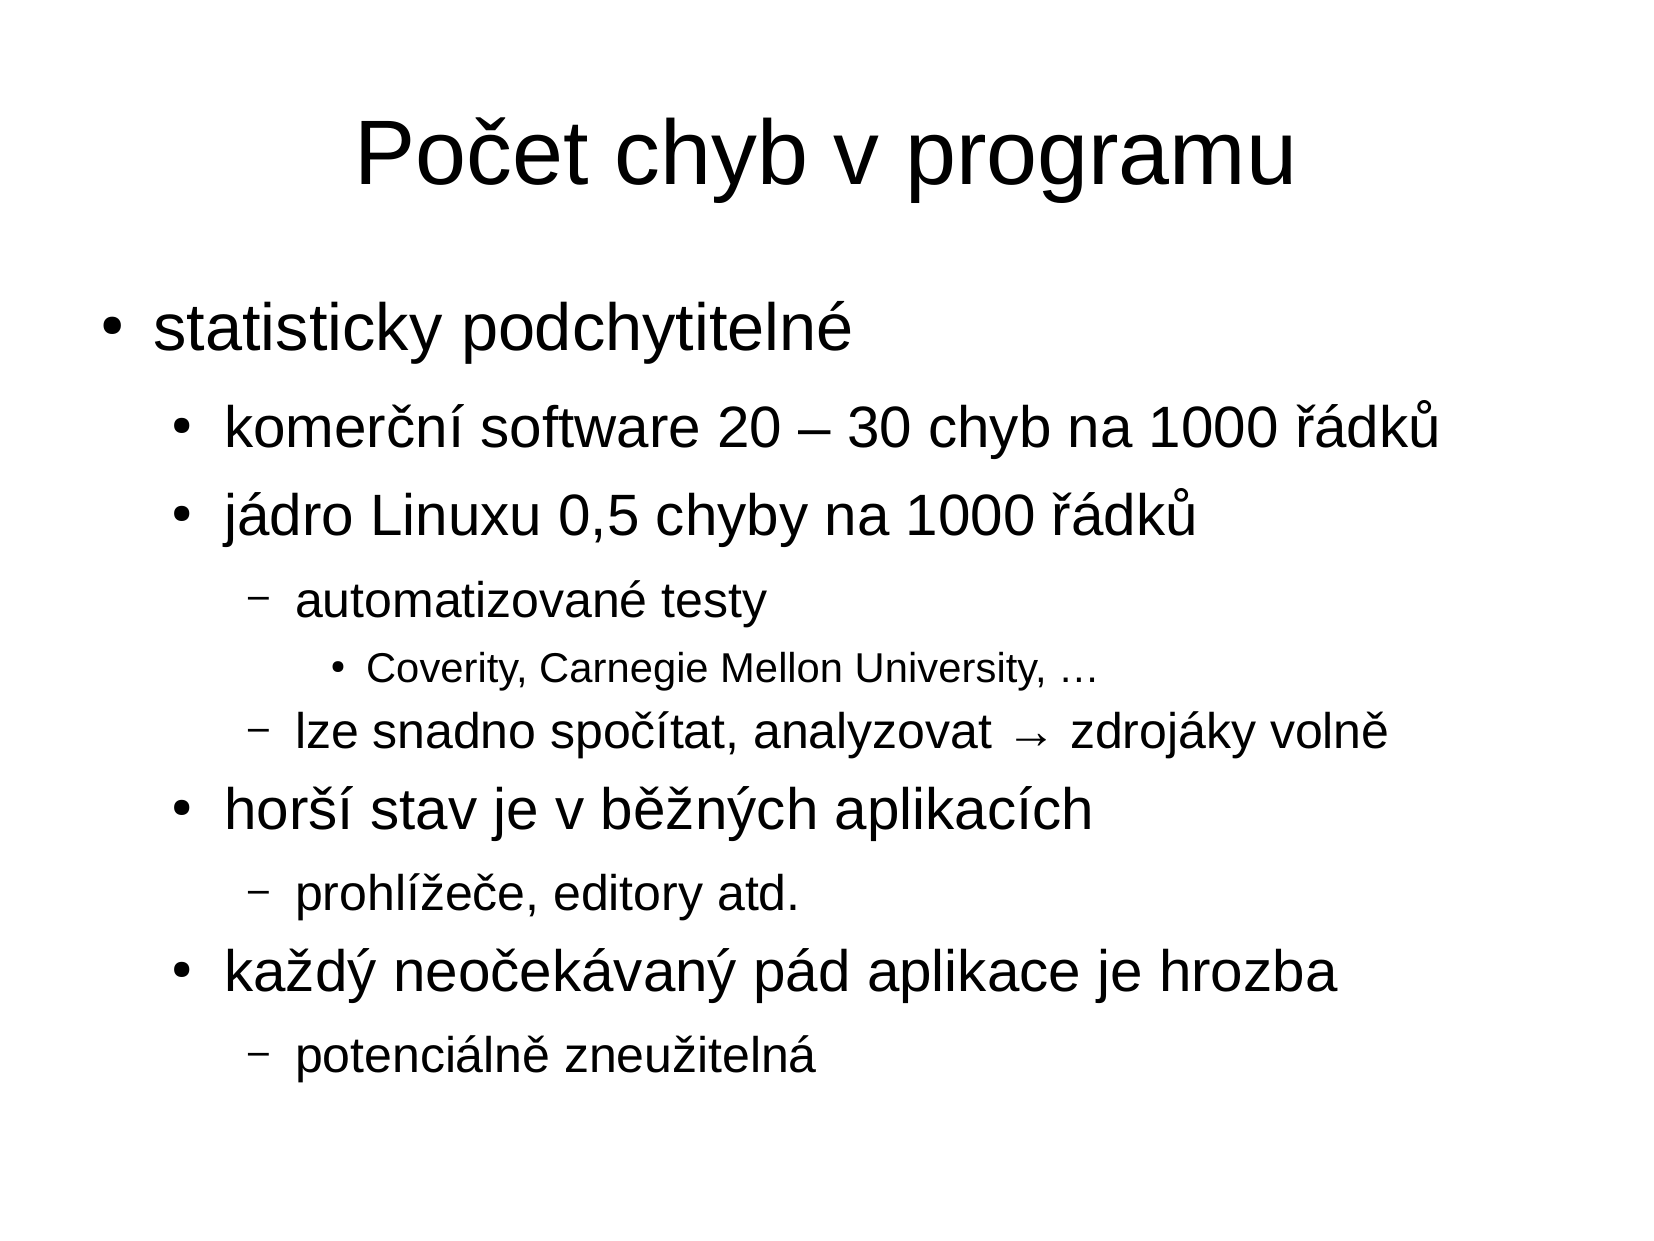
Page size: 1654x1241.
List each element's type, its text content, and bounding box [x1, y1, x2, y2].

list statisticky podchytitelné komerční software 20 – 30 chyb na 1000 řádků jádro Linuxu 0,5 chyby na 1000 řádků automatizované testy Coverity, Carnegie Mellon University, … lze snadno spočítat, analyzovat → zdrojáky volně horší stav je v běžných aplikacích prohlížeče, editory atd. každý neočekávaný pád aplikace je hrozba potenciálně zneužitelná [82, 290, 1571, 1109]
title Počet chyb v programu [82, 49, 1571, 257]
